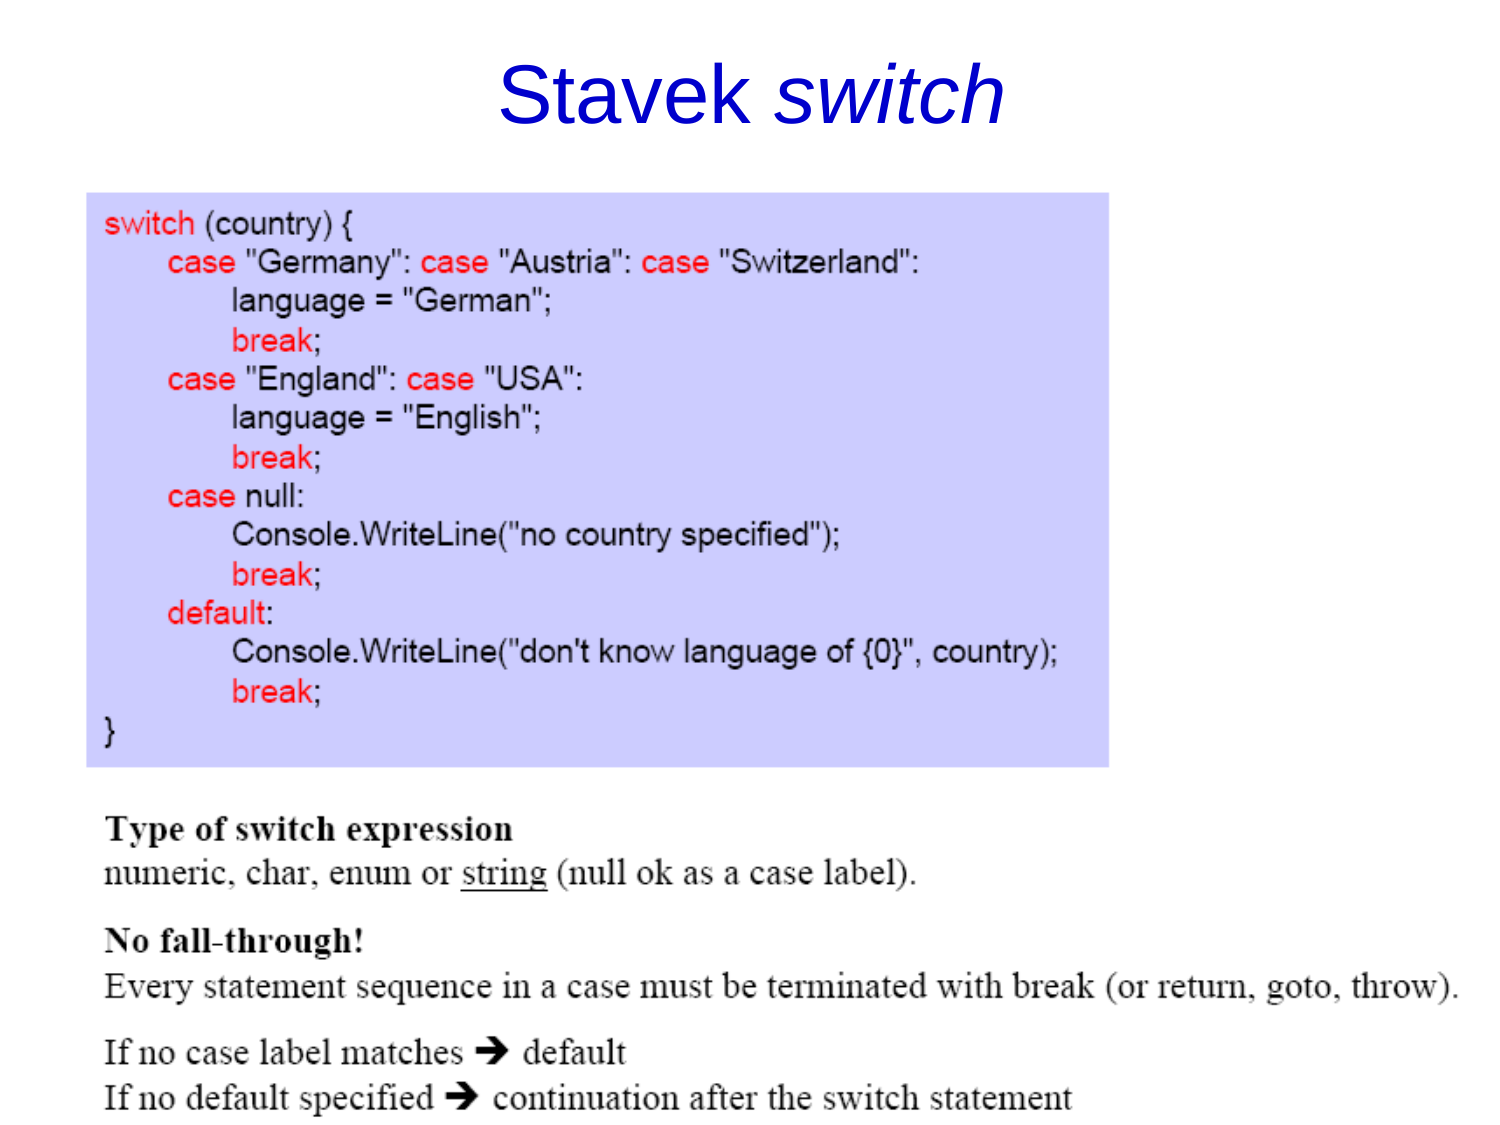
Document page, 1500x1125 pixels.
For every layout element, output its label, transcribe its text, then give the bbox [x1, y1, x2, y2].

title Stavek switch [76, 30, 1427, 149]
text_box [64, 179, 1500, 1125]
